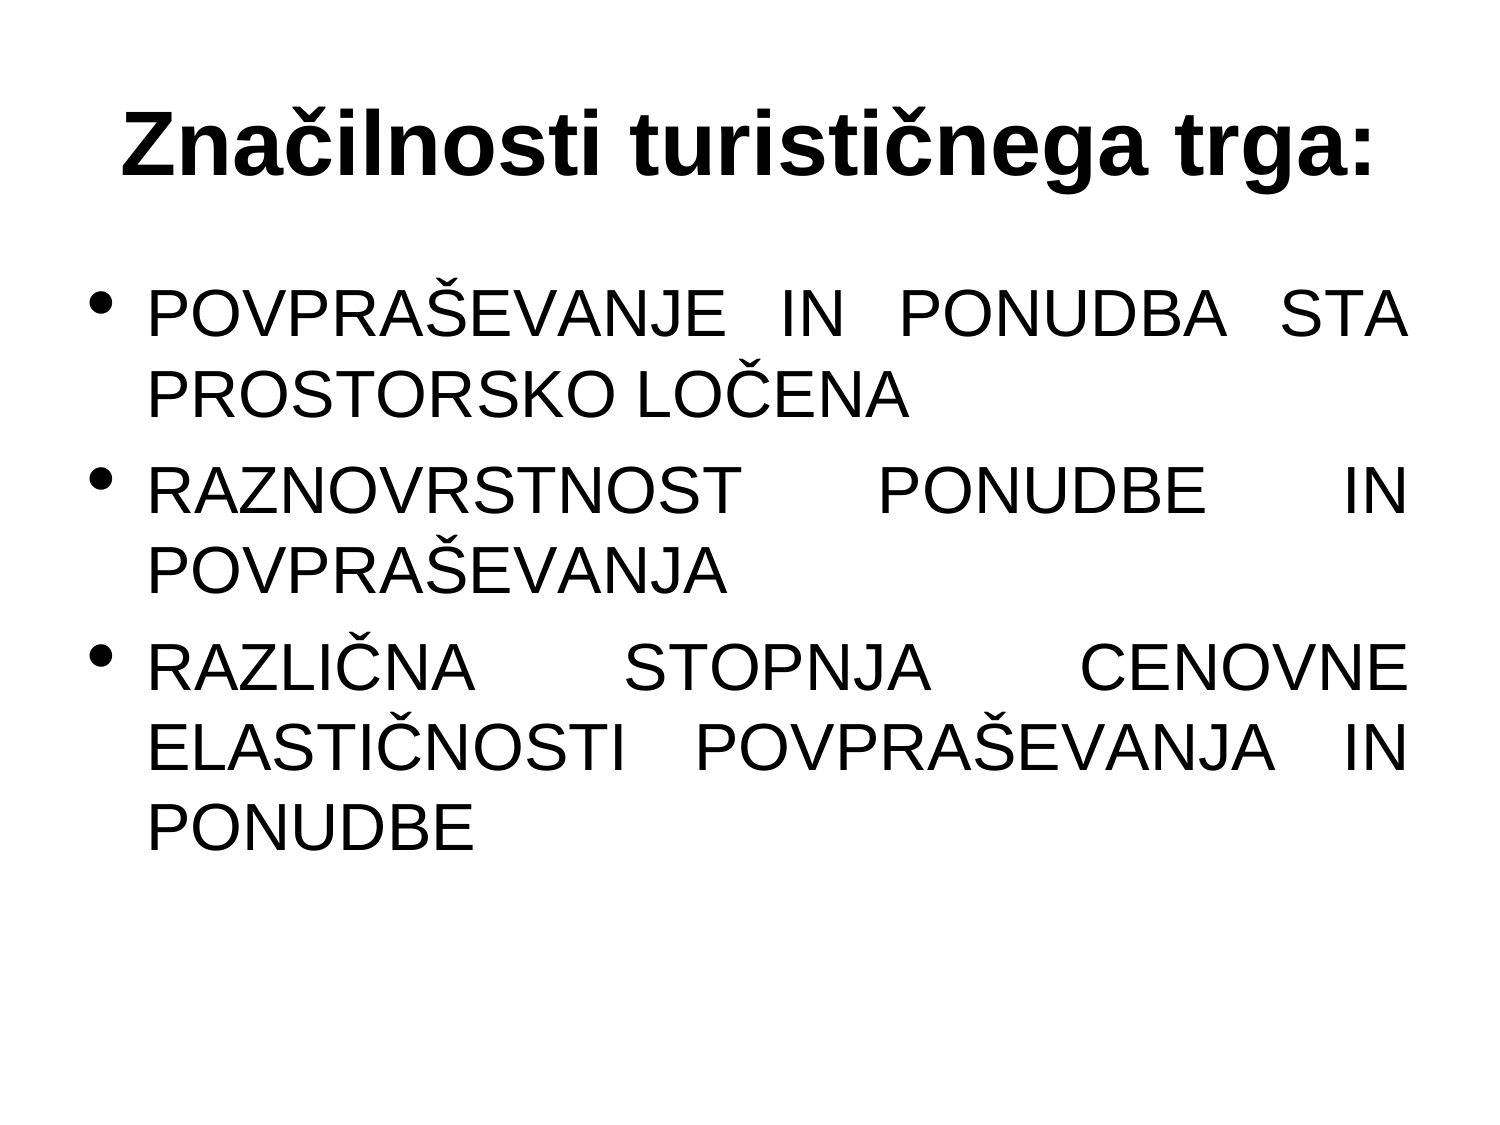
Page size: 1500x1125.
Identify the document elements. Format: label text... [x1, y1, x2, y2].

title Značilnosti turističnega trga: [75, 45, 1426, 233]
list POVPRAŠEVANJE IN PONUDBA STA PROSTORSKO LOČENA RAZNOVRSTNOST PONUDBE IN POVPRAŠEVANJA RAZLIČNA STOPNJA CENOVNE ELASTIČNOSTI POVPRAŠEVANJA IN PONUDBE [75, 262, 1426, 1072]
